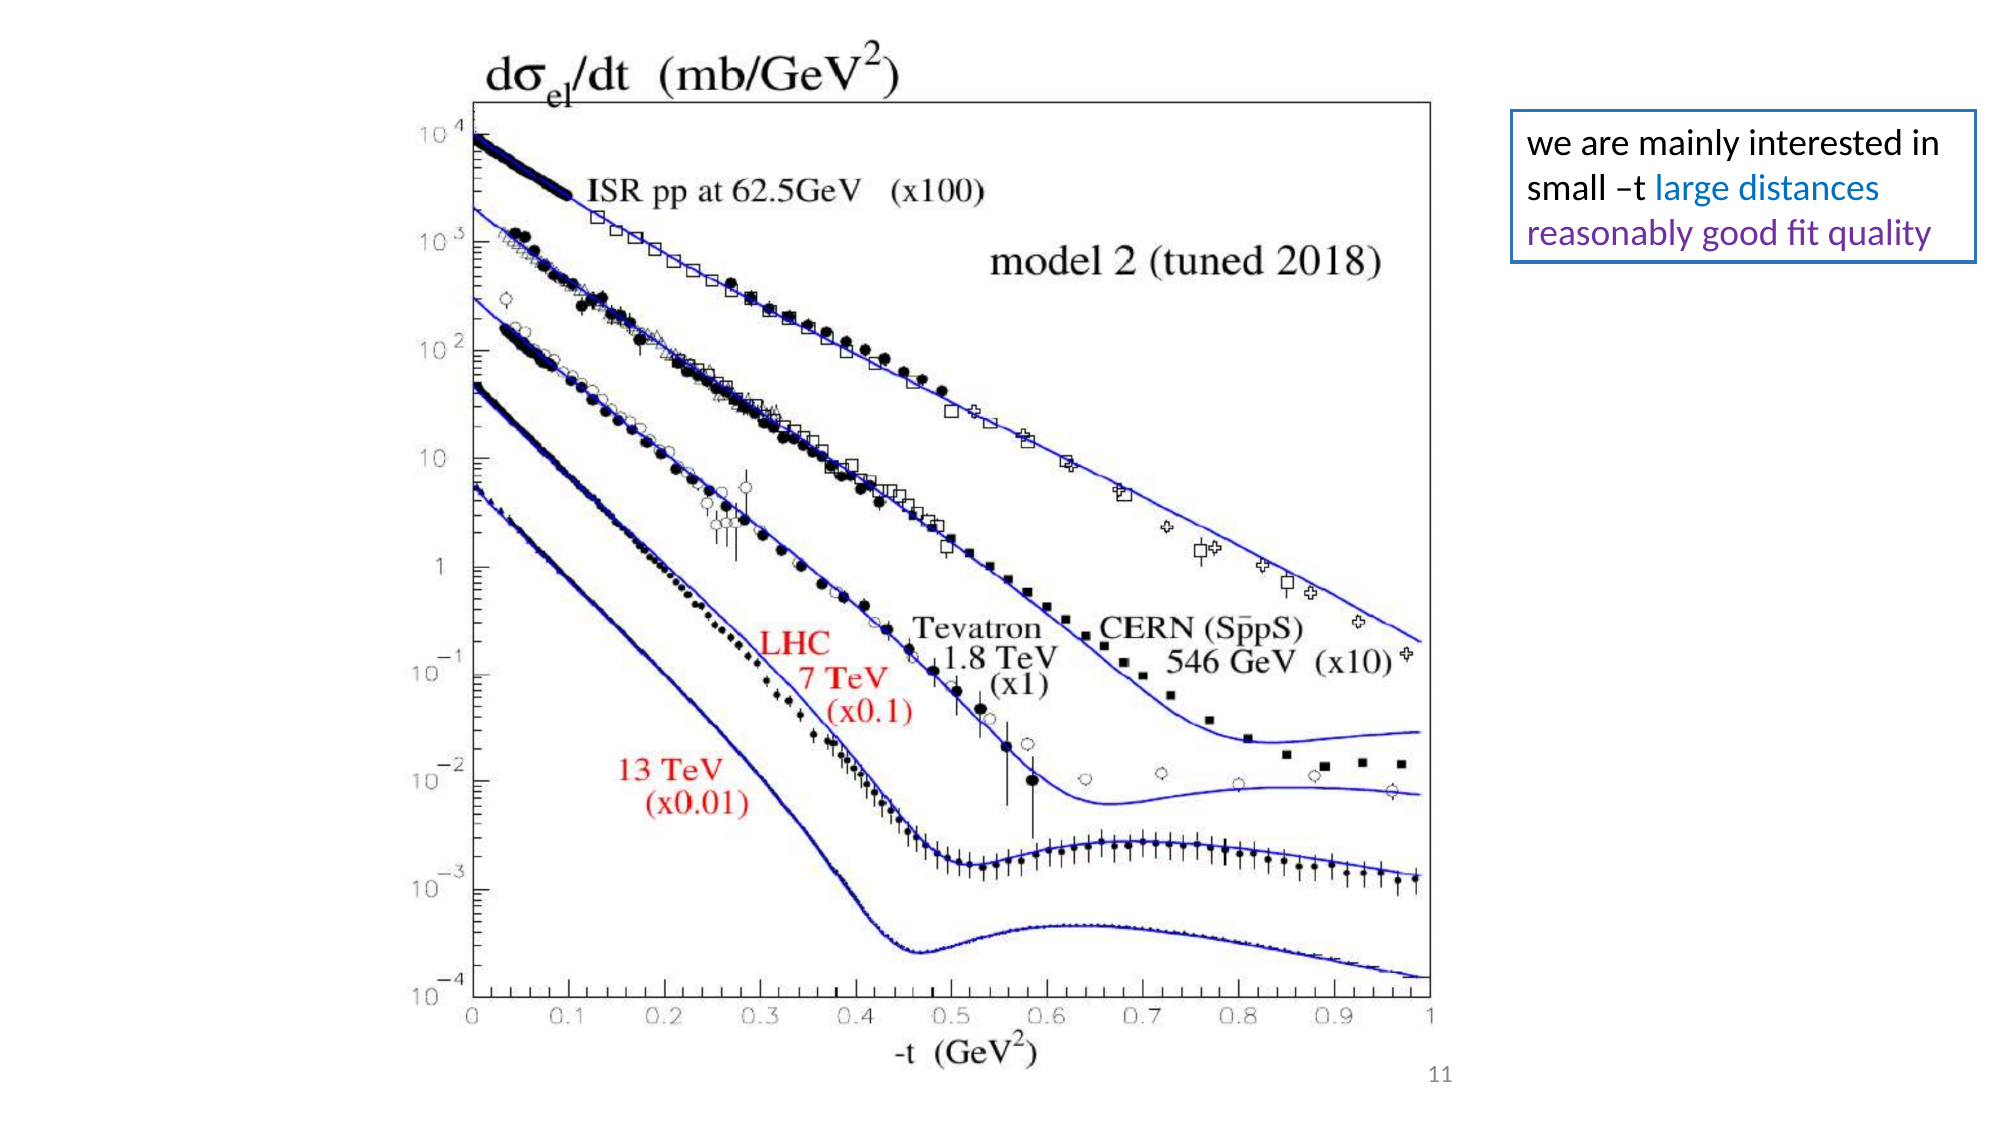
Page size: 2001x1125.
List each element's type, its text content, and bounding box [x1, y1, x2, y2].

text_box [1412, 1042, 1863, 1103]
picture [305, 31, 1658, 1092]
text_box we are mainly interested in small –t large distances reasonably good fit quality [1511, 110, 1976, 263]
